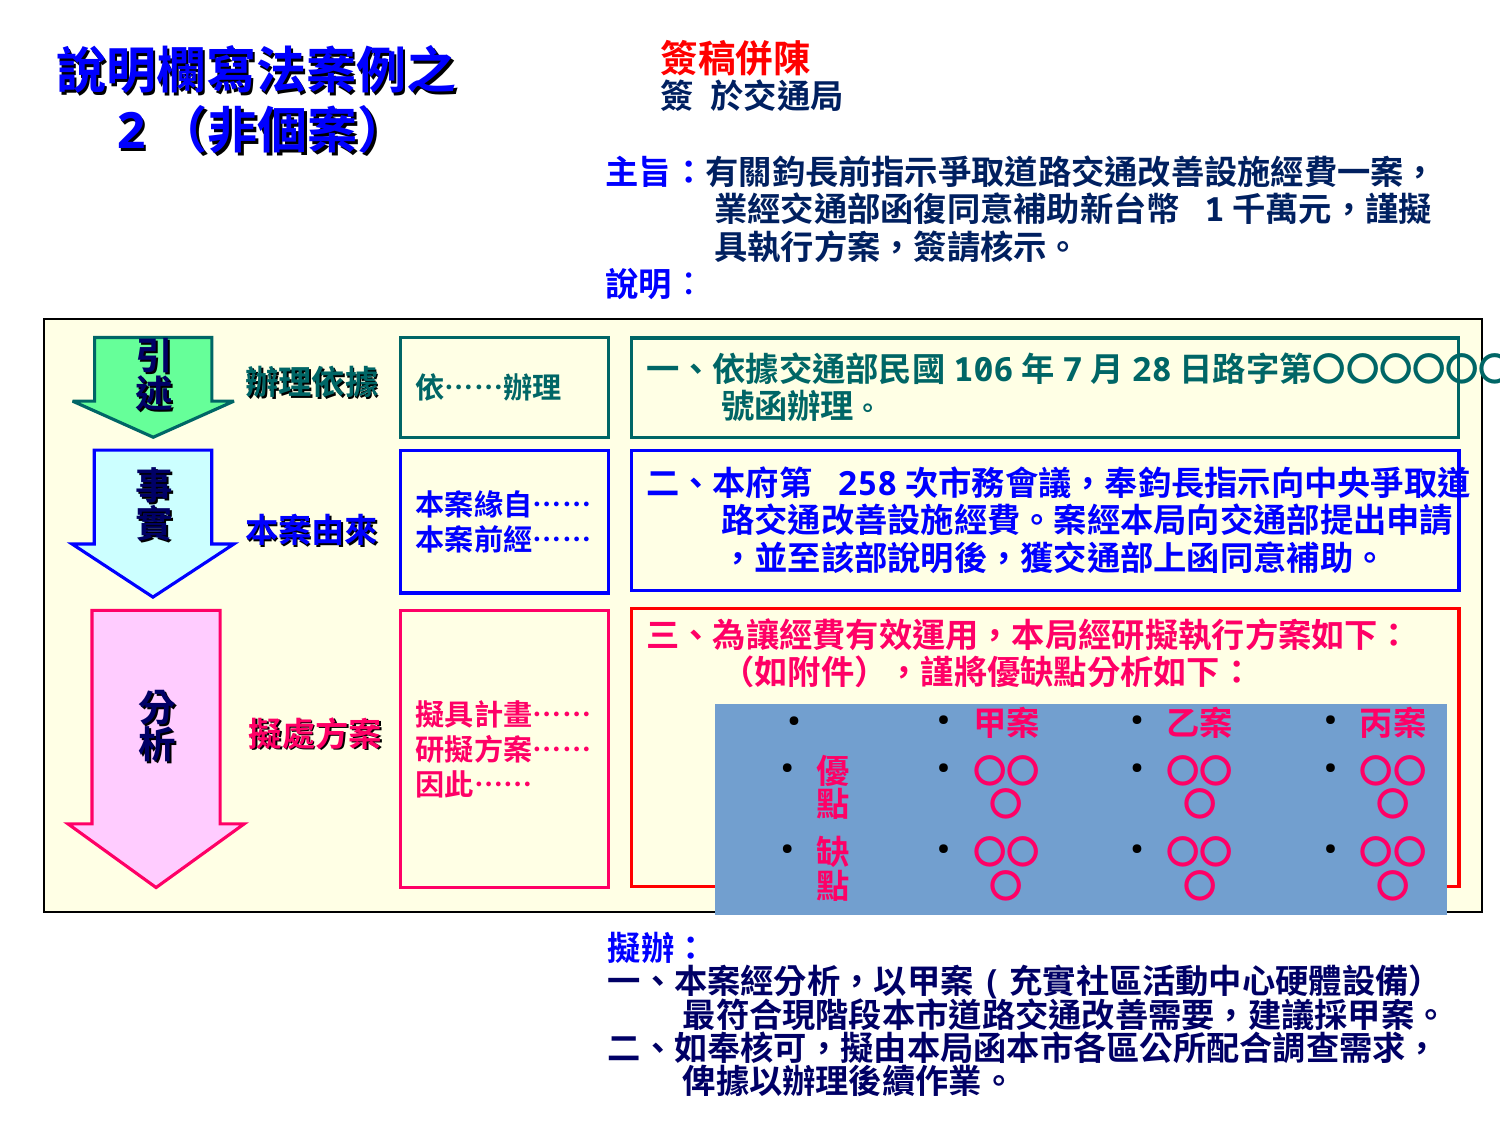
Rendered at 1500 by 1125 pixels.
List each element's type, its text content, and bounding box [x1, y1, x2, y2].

table_cell 〇〇〇 [1254, 752, 1447, 834]
text_box 依……辦理 [429, 337, 608, 437]
text_box 事實 [72, 450, 230, 598]
text_box 簽稿併陳 簽 於交通局 [646, 23, 915, 137]
text_box 擬處方案 [234, 659, 422, 806]
table_header [715, 704, 867, 752]
table_cell 〇〇〇 [867, 834, 1060, 915]
text_box 主旨：有關鈞長前指示爭取道路交通改善設施經費一案， 業經交通部函復同意補助新台幣 1千萬元，謹擬 具執行方案，簽請核示。 說明︰ [590, 145, 1448, 276]
text_box 擬具計畫…… 研擬方案…… 因此…… [401, 610, 608, 888]
text_box 分析 [67, 610, 245, 888]
text_box 擬辦： 一、本案經分析，以甲案(充實社區活動中心硬體設備） 最符合現階段本市道路交通改善需要，建議採甲案。 二、如奉核可，擬由本局函本市各區公所配合調查需求， 俾據以辦理後續作業。 [593, 927, 1470, 1108]
text_box 說明欄寫法案例之2（非個案） [18, 20, 506, 177]
text_box 本案由來 [230, 480, 390, 580]
table_header 丙案 [1254, 704, 1447, 752]
text_box 引述 [72, 337, 230, 438]
text_box 本案緣自…… 本案前經…… [401, 450, 608, 593]
table_cell 缺點 [715, 834, 867, 915]
text_box 三、為讓經費有效運用，本局經研擬執行方案如下： （如附件），謹將優缺點分析如下： [632, 609, 1459, 886]
table_cell 〇〇〇 [867, 752, 1060, 834]
text_box 二、本府第 258次市務會議，奉鈞長指示向中央爭取道 路交通改善設施經費。案經本局向交通部提出申請 ，並至該部說明後，獲交通部上函同意補助。 [632, 450, 1459, 590]
table_header 乙案 [1060, 704, 1254, 752]
text_box [44, 319, 1482, 912]
table_cell 優點 [715, 752, 867, 834]
table_header 甲案 [867, 704, 1060, 752]
table_cell 〇〇〇 [1254, 834, 1447, 915]
text_box 辦理依據 [230, 310, 429, 453]
table_cell 〇〇〇 [1060, 834, 1254, 915]
table_cell 〇〇〇 [1060, 752, 1254, 834]
text_box 一、依據交通部民國106年7月28日路字第〇〇〇〇〇〇 號函辦理。 [631, 338, 1459, 437]
